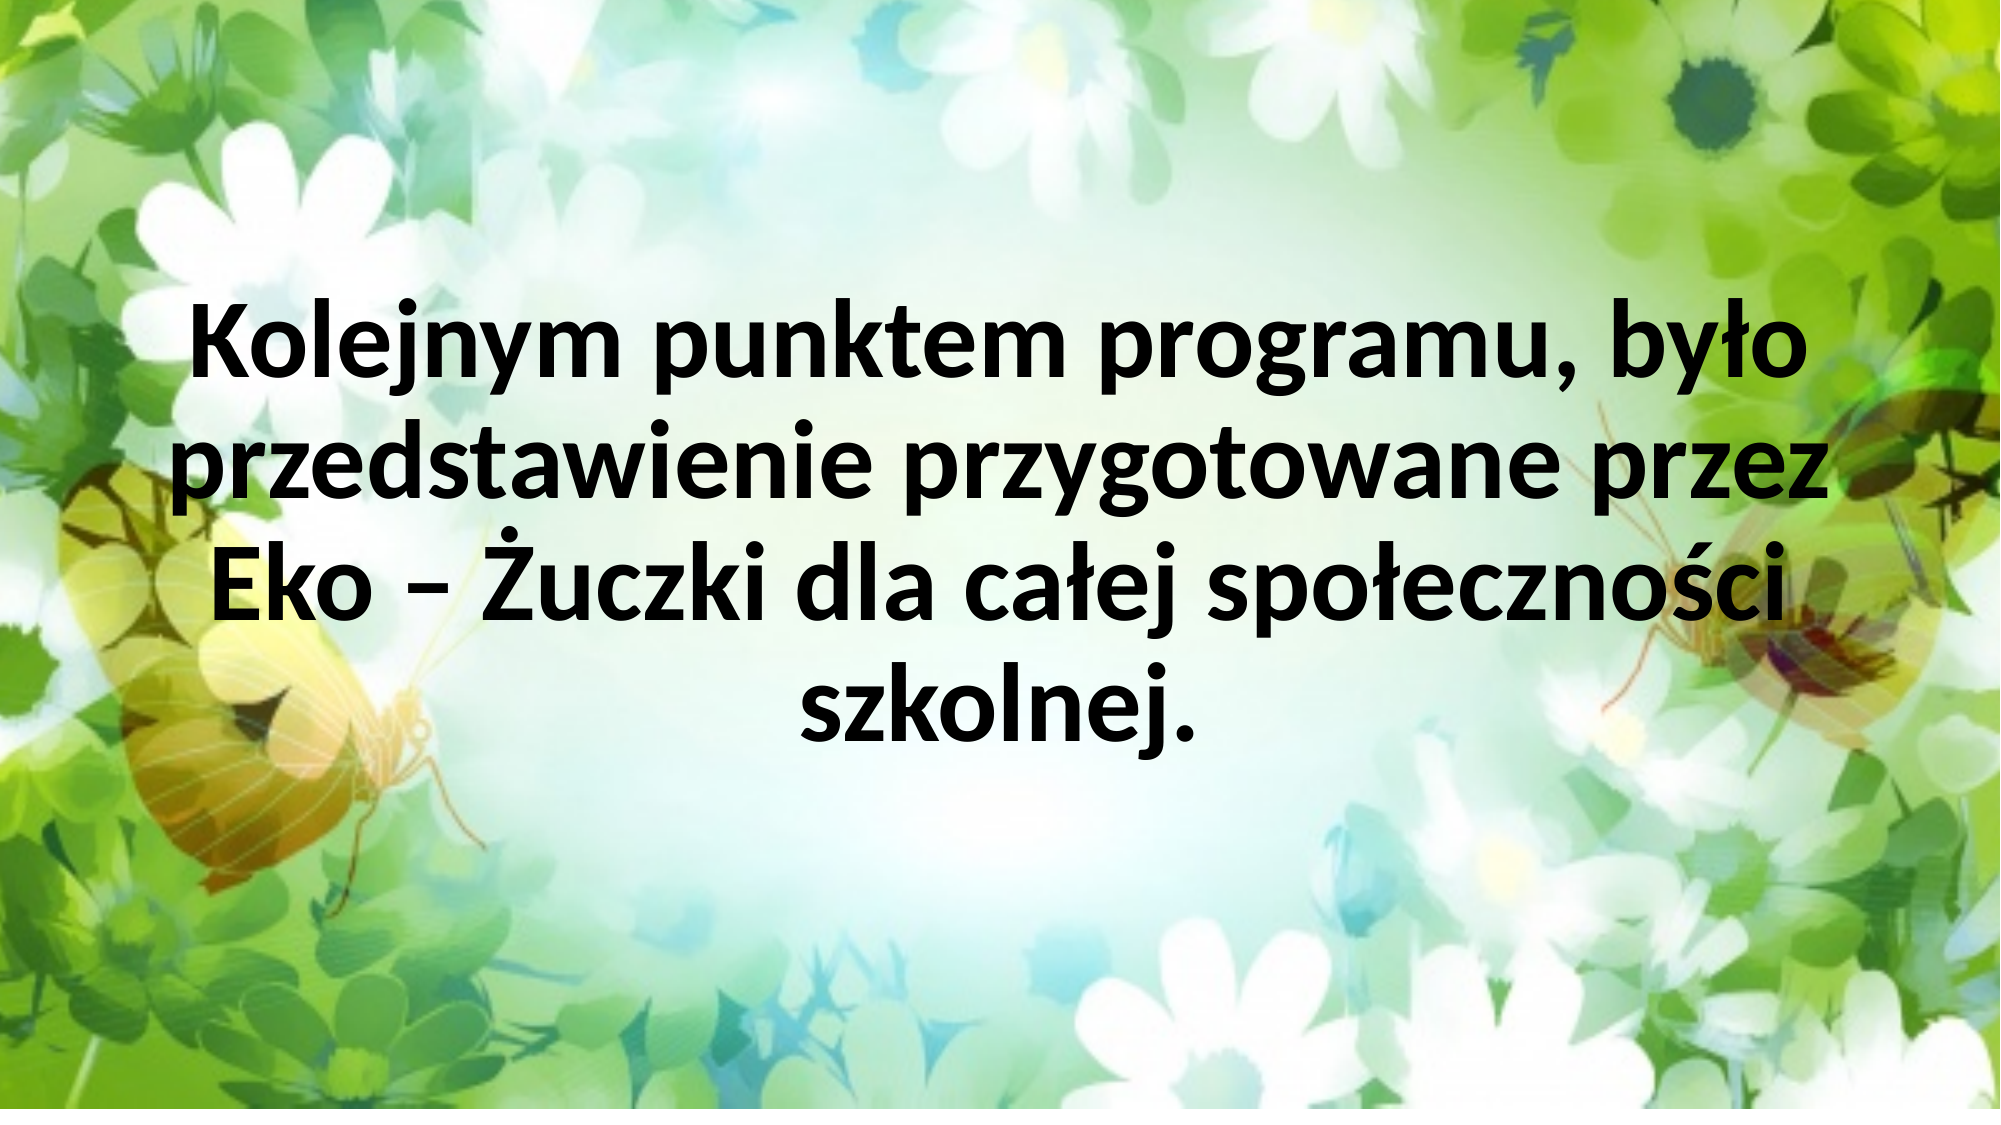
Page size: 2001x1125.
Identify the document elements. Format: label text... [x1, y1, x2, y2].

picture [0, 0, 2000, 1109]
list Kolejnym punktem programu, było przedstawienie przygotowane przez Eko – Żuczki dla całej społeczności szkolnej. [137, 272, 1863, 1014]
